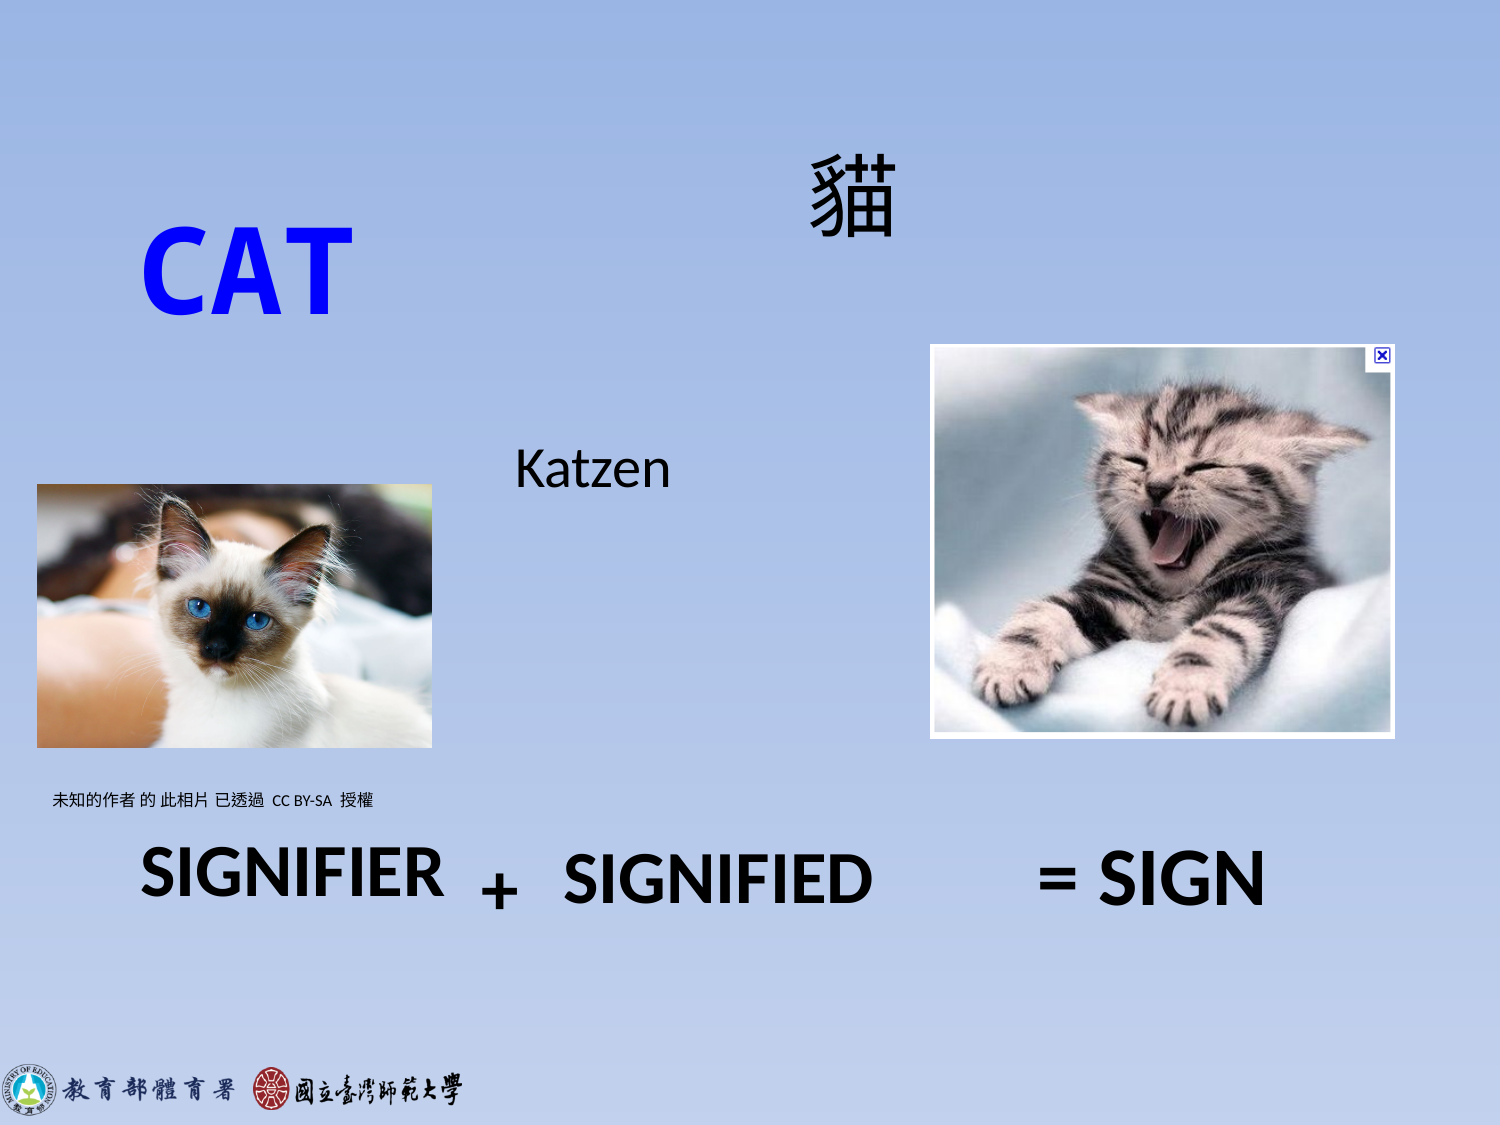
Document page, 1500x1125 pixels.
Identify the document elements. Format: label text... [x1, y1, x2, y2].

text_box 未知的作者 的 此相片 已透過 CC BY-SA 授權 [37, 782, 420, 818]
picture [37, 484, 432, 748]
list CAT [0, 187, 438, 451]
text_box SIGNIFIER [125, 814, 551, 1008]
text_box SIGNIFIED [450, 820, 901, 925]
text_box = SIGN [901, 814, 1404, 931]
text_box Katzen [500, 421, 726, 506]
picture [930, 344, 1395, 739]
title 貓 [75, 45, 1500, 343]
text_box + [450, 833, 550, 938]
